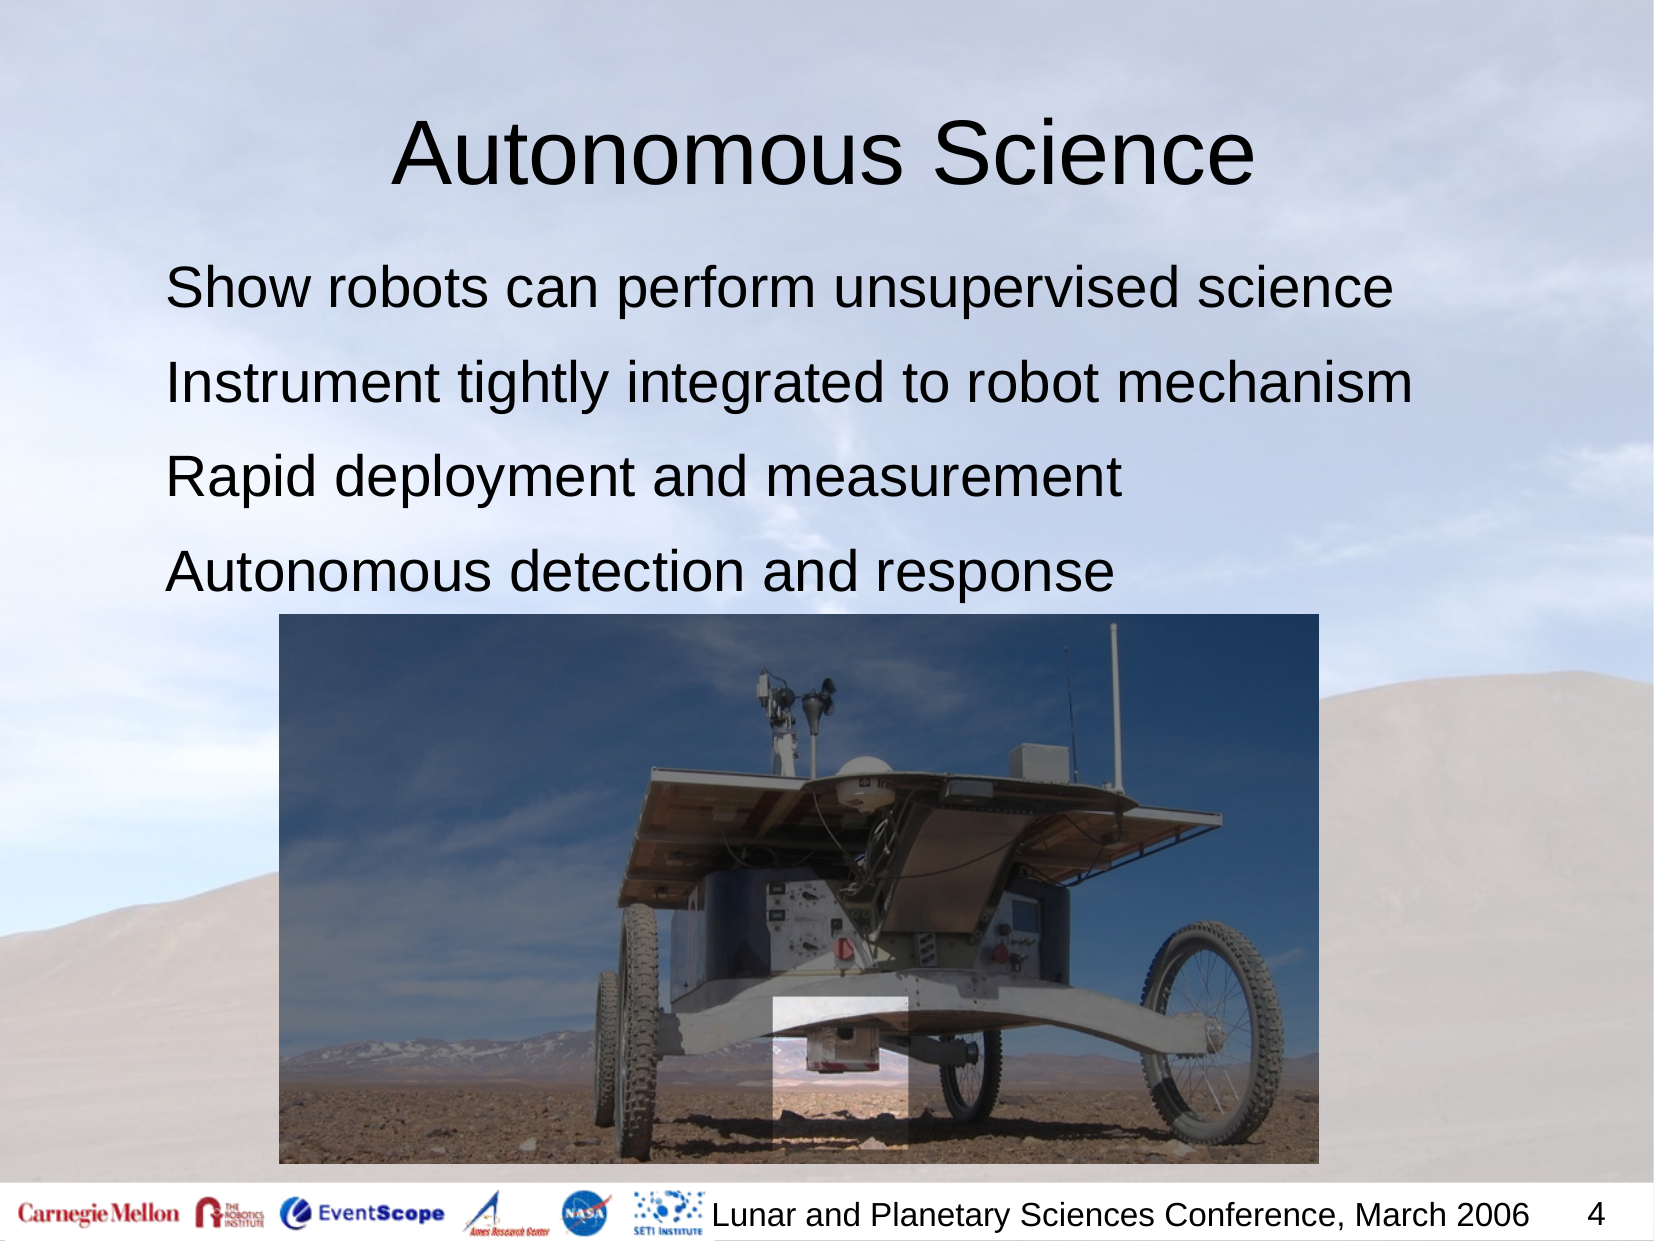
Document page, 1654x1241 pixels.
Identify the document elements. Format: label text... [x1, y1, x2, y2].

picture [0, 0, 1654, 1182]
list Show robots can perform unsupervised science Instrument tightly integrated to robot mechanism Rapid deployment and measurement Autonomous detection and response [147, 254, 1571, 1074]
picture [5, 1188, 715, 1241]
title Autonomous Science [79, 49, 1571, 257]
